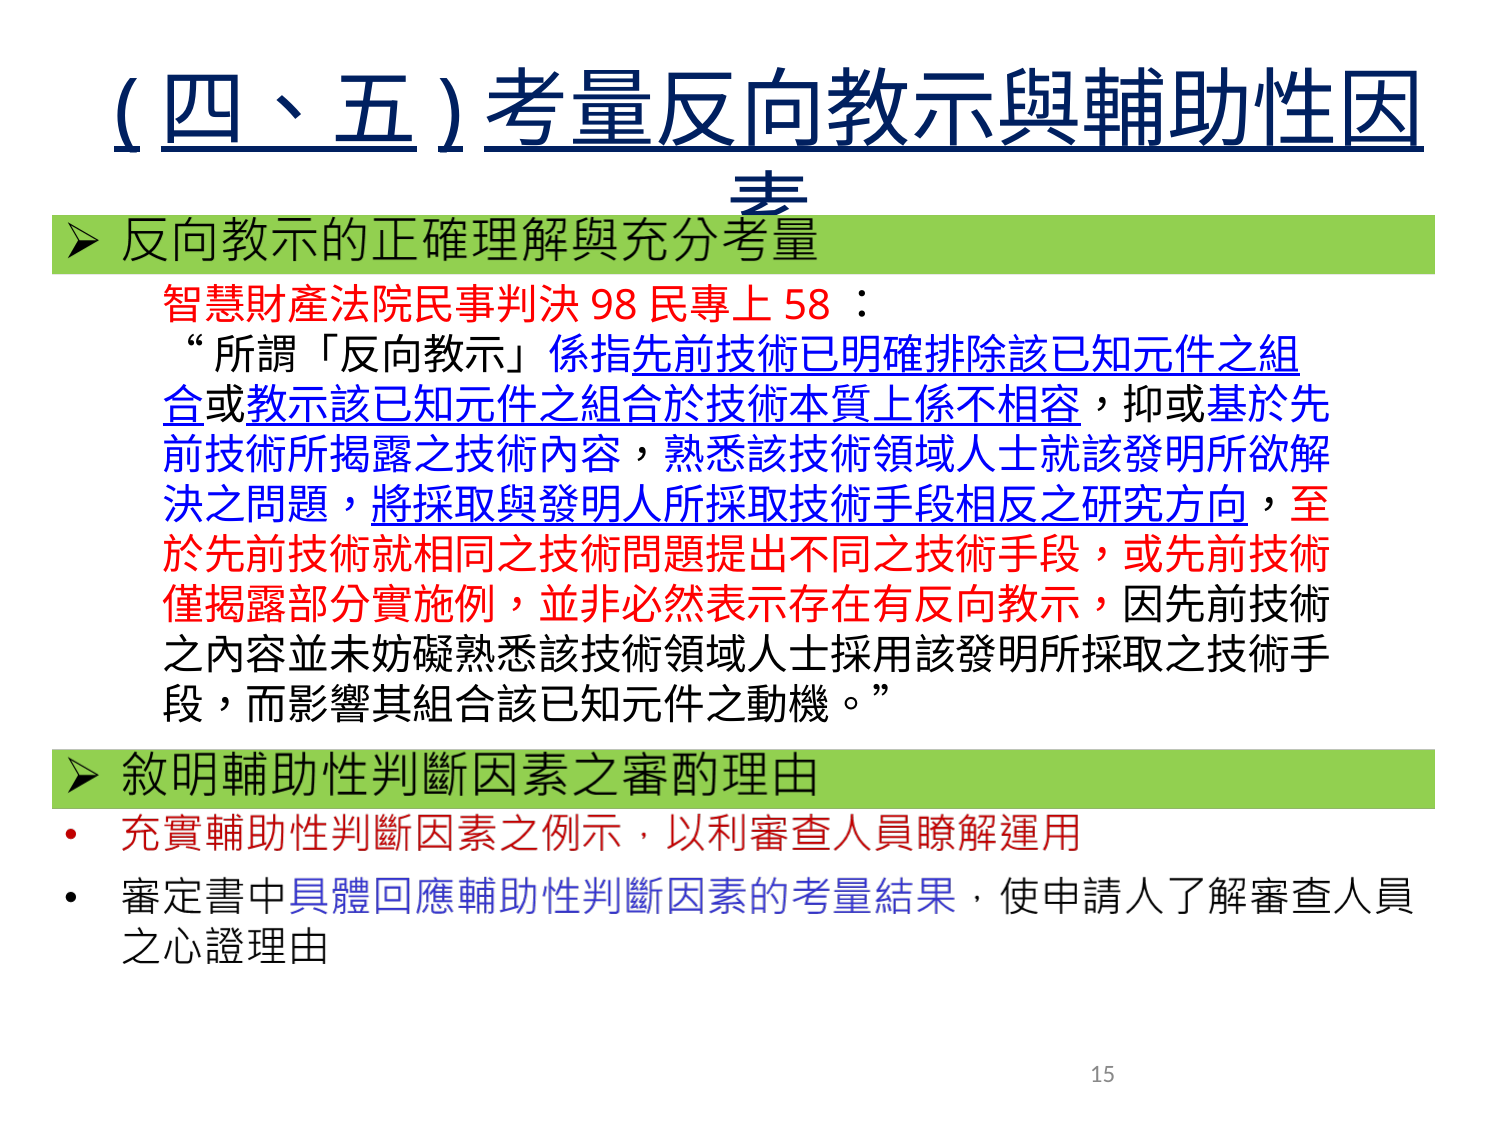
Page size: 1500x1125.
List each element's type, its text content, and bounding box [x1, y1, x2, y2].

text_box (四、五)考量反向教示與輔助性因素 [64, 46, 1474, 188]
picture [52, 196, 1436, 998]
title [114, 31, 1500, 165]
text_box 15 [1074, 1042, 1426, 1103]
text_box 智慧財產法院民事判決98民專上58： “所謂「反向教示」係指先前技術已明確排除該已知元件之組合或教示該已知元件之組合於技術本質上係不相容，抑或基於先前技術所揭露之技術內容，熟悉該技術領域人士就該發明所欲解決之問題，將採取與發明人所採取技術手段相反之研究方向，至於先前技術就相同之技術問題提出不同之技術手段，或先前技術僅揭露部分實施例，並非必然表示存在有反向教示，因先前技術之內容並未妨礙熟悉該技術領域人士採用該發明所採取之技術手段，而影響其組合該已知元件之動機。” [147, 270, 1353, 740]
